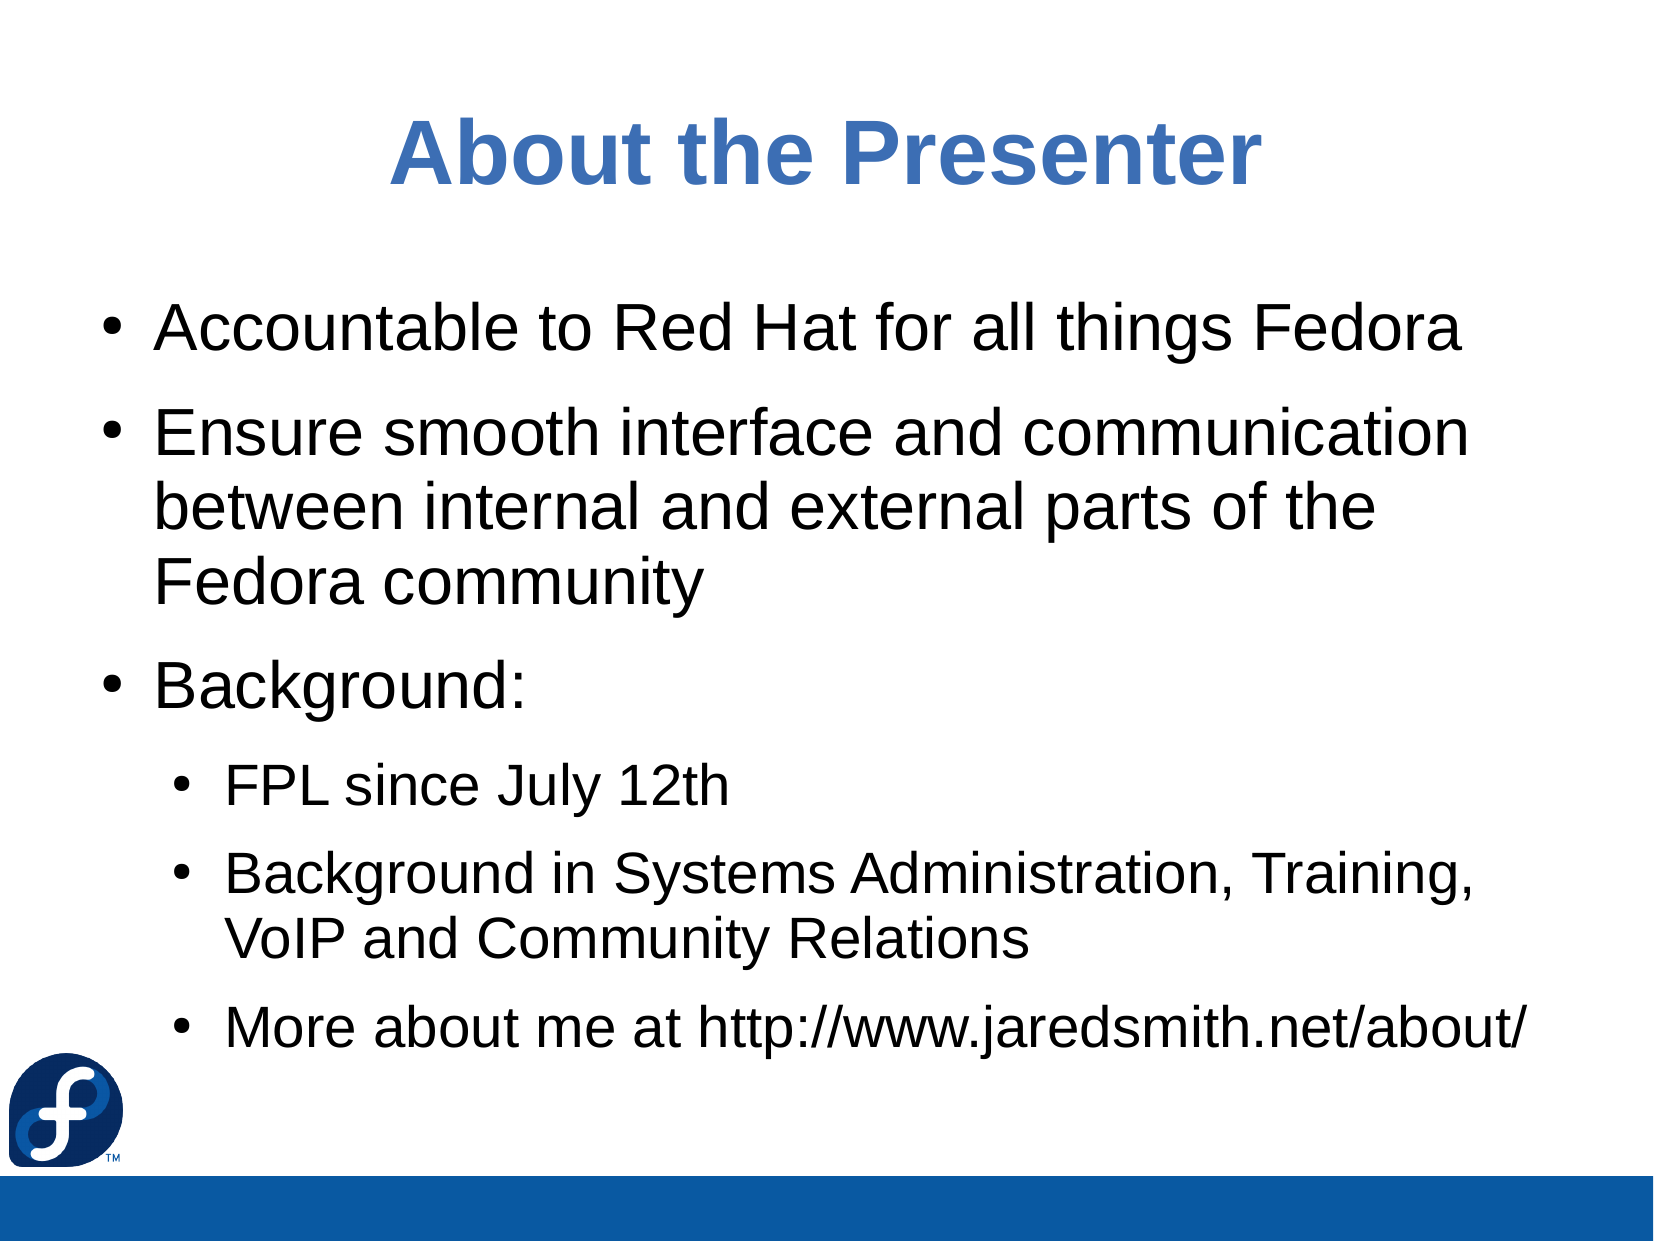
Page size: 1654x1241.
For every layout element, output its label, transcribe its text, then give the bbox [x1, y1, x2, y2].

title About the Presenter [82, 49, 1571, 257]
list Accountable to Red Hat for all things Fedora Ensure smooth interface and communication between internal and external parts of the Fedora community Background: FPL since July 12th Background in Systems Administration, Training, VoIP and Community Relations More about me at http://www.jaredsmith.net/about/ [82, 290, 1571, 1109]
picture [9, 1053, 123, 1167]
picture [0, 1176, 1654, 1241]
